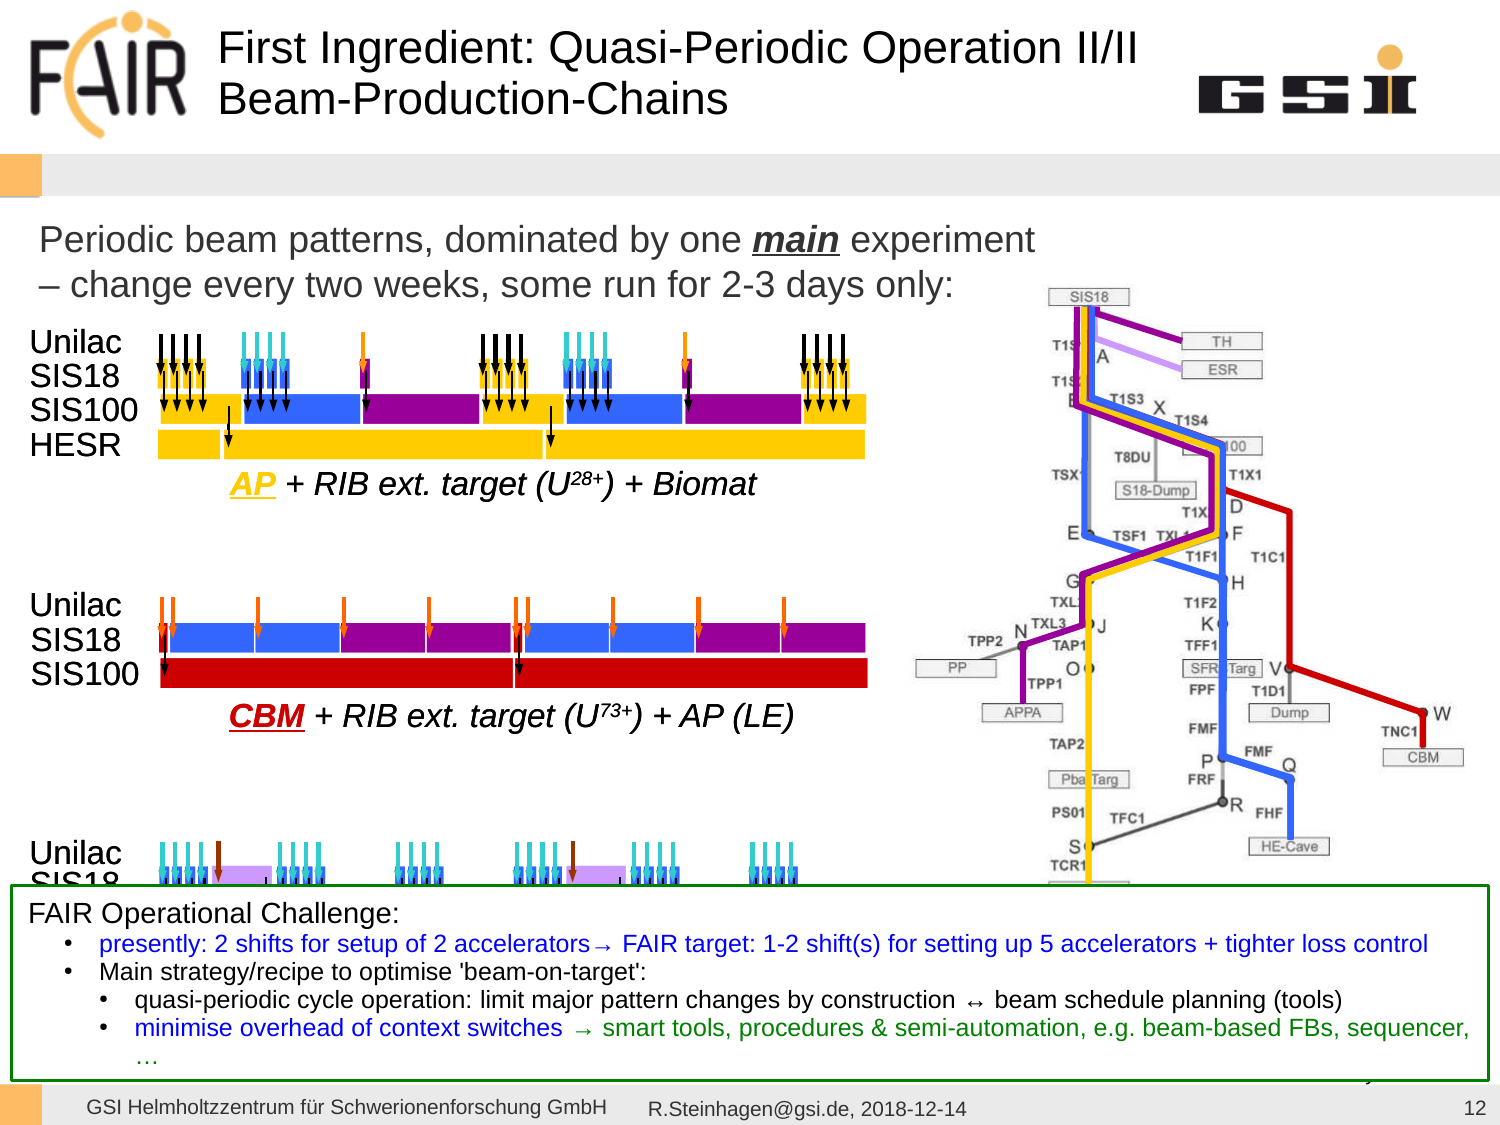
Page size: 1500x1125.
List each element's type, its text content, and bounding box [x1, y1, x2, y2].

text_box [685, 394, 802, 424]
text_box [839, 368, 845, 389]
picture [30, 9, 187, 141]
text_box [190, 866, 196, 884]
text_box [563, 358, 574, 389]
text_box [526, 876, 532, 884]
text_box [282, 866, 287, 884]
text_box SIS18 [35, 872, 54, 884]
text_box [254, 358, 264, 389]
text_box [539, 876, 545, 884]
text_box [433, 875, 439, 884]
text_box [160, 658, 513, 688]
text_box [513, 875, 519, 884]
picture [881, 284, 1471, 884]
text_box [426, 866, 431, 884]
text_box [546, 429, 865, 460]
text_box [826, 368, 832, 389]
text_box [308, 866, 313, 884]
text_box [485, 358, 490, 389]
picture [931, 284, 938, 293]
text_box [479, 368, 485, 389]
picture [1088, 414, 1208, 550]
text_box SIS18 [94, 872, 106, 884]
text_box [170, 358, 181, 389]
text_box [159, 876, 165, 884]
text_box [183, 358, 194, 389]
text_box [662, 866, 667, 884]
text_box [315, 876, 321, 884]
text_box [518, 623, 523, 653]
text_box HESR [29, 423, 123, 464]
text_box [426, 623, 511, 653]
text_box [341, 623, 425, 653]
text_box [602, 358, 612, 389]
text_box [244, 394, 361, 424]
text_box [515, 658, 868, 688]
text_box [241, 358, 251, 389]
text_box [552, 866, 562, 884]
text_box [519, 866, 524, 884]
text_box [439, 866, 444, 884]
text_box AP + RIB ext. target (U28+) + Biomat [214, 462, 772, 503]
text_box [532, 866, 537, 884]
text_box [295, 866, 300, 884]
text_box [158, 429, 220, 460]
text_box Unilac [29, 831, 123, 872]
text_box [172, 866, 182, 884]
text_box [610, 623, 780, 653]
text_box SIS18 [66, 872, 91, 884]
text_box [649, 866, 654, 884]
text_box [682, 358, 692, 389]
text_box [159, 623, 168, 653]
text_box [492, 369, 498, 389]
text_box [781, 623, 866, 653]
text_box [545, 866, 550, 884]
text_box [498, 358, 503, 389]
text_box [360, 358, 370, 389]
text_box [793, 866, 798, 884]
text_box SIS18 [30, 623, 122, 651]
text_box [845, 358, 850, 389]
text_box [302, 875, 308, 884]
text_box [814, 371, 819, 389]
text_box Periodic beam patterns, dominated by one main experiment – change every two weeks, some run for 2-3 days only: [24, 207, 1483, 274]
text_box [576, 358, 586, 389]
text_box Unilac [29, 582, 123, 623]
text_box [804, 394, 867, 424]
text_box [832, 358, 837, 389]
text_box [289, 875, 295, 884]
picture [881, 284, 891, 295]
text_box [525, 623, 609, 653]
text_box [212, 865, 272, 884]
text_box [157, 368, 163, 389]
text_box [170, 623, 254, 653]
text_box [224, 429, 543, 460]
text_box [566, 865, 626, 884]
text_box [363, 394, 480, 424]
text_box [749, 876, 755, 884]
text_box SIS18 [57, 872, 67, 884]
picture [1197, 42, 1419, 117]
text_box [589, 358, 599, 389]
text_box [483, 394, 564, 424]
text_box [395, 866, 405, 884]
text_box [566, 394, 683, 424]
text_box [801, 358, 811, 389]
text_box [505, 358, 516, 389]
text_box FAIR Operational Challenge: presently: 2 shifts for setup of 2 accelerators→ FAIR target: 1-2 shift(s) for setting up 5 accelerators + tighter loss control Main strategy/recipe to optimise 'beam-on-target': quasi-periodic cycle operation: limit major pattern changes by construction ↔ beam schedule planning (tools) minimise overhead of context switches → smart tools, procedures & semi-automation, e.g. beam-based FBs, sequencer, … [11, 885, 1489, 1081]
text_box [267, 358, 277, 389]
text_box [669, 875, 675, 884]
text_box [185, 876, 191, 884]
picture [1165, 538, 1218, 574]
text_box [762, 866, 772, 884]
text_box [675, 866, 680, 884]
text_box SIS100 [29, 387, 140, 428]
text_box [165, 866, 170, 884]
text_box [755, 866, 760, 884]
text_box [513, 632, 518, 653]
text_box [163, 358, 168, 389]
text_box [643, 875, 649, 884]
text_box [203, 866, 208, 884]
text_box [255, 623, 340, 653]
text_box SIS18 [29, 361, 121, 387]
text_box [775, 866, 785, 884]
text_box Unilac [29, 320, 123, 361]
text_box [631, 866, 641, 884]
text_box [413, 866, 418, 884]
text_box [160, 394, 242, 424]
title First Ingredient: Quasi-Periodic Operation II/II Beam-Production-Chains [217, 0, 1186, 147]
text_box CBM + RIB ext. target (U73+) + AP (LE) [214, 694, 811, 735]
text_box [518, 358, 529, 389]
text_box courtesy D. Ondreka [1282, 1054, 1500, 1093]
text_box [279, 358, 290, 389]
text_box [196, 358, 206, 389]
text_box SIS100 [30, 651, 141, 692]
text_box [819, 358, 824, 389]
text_box [321, 866, 326, 884]
